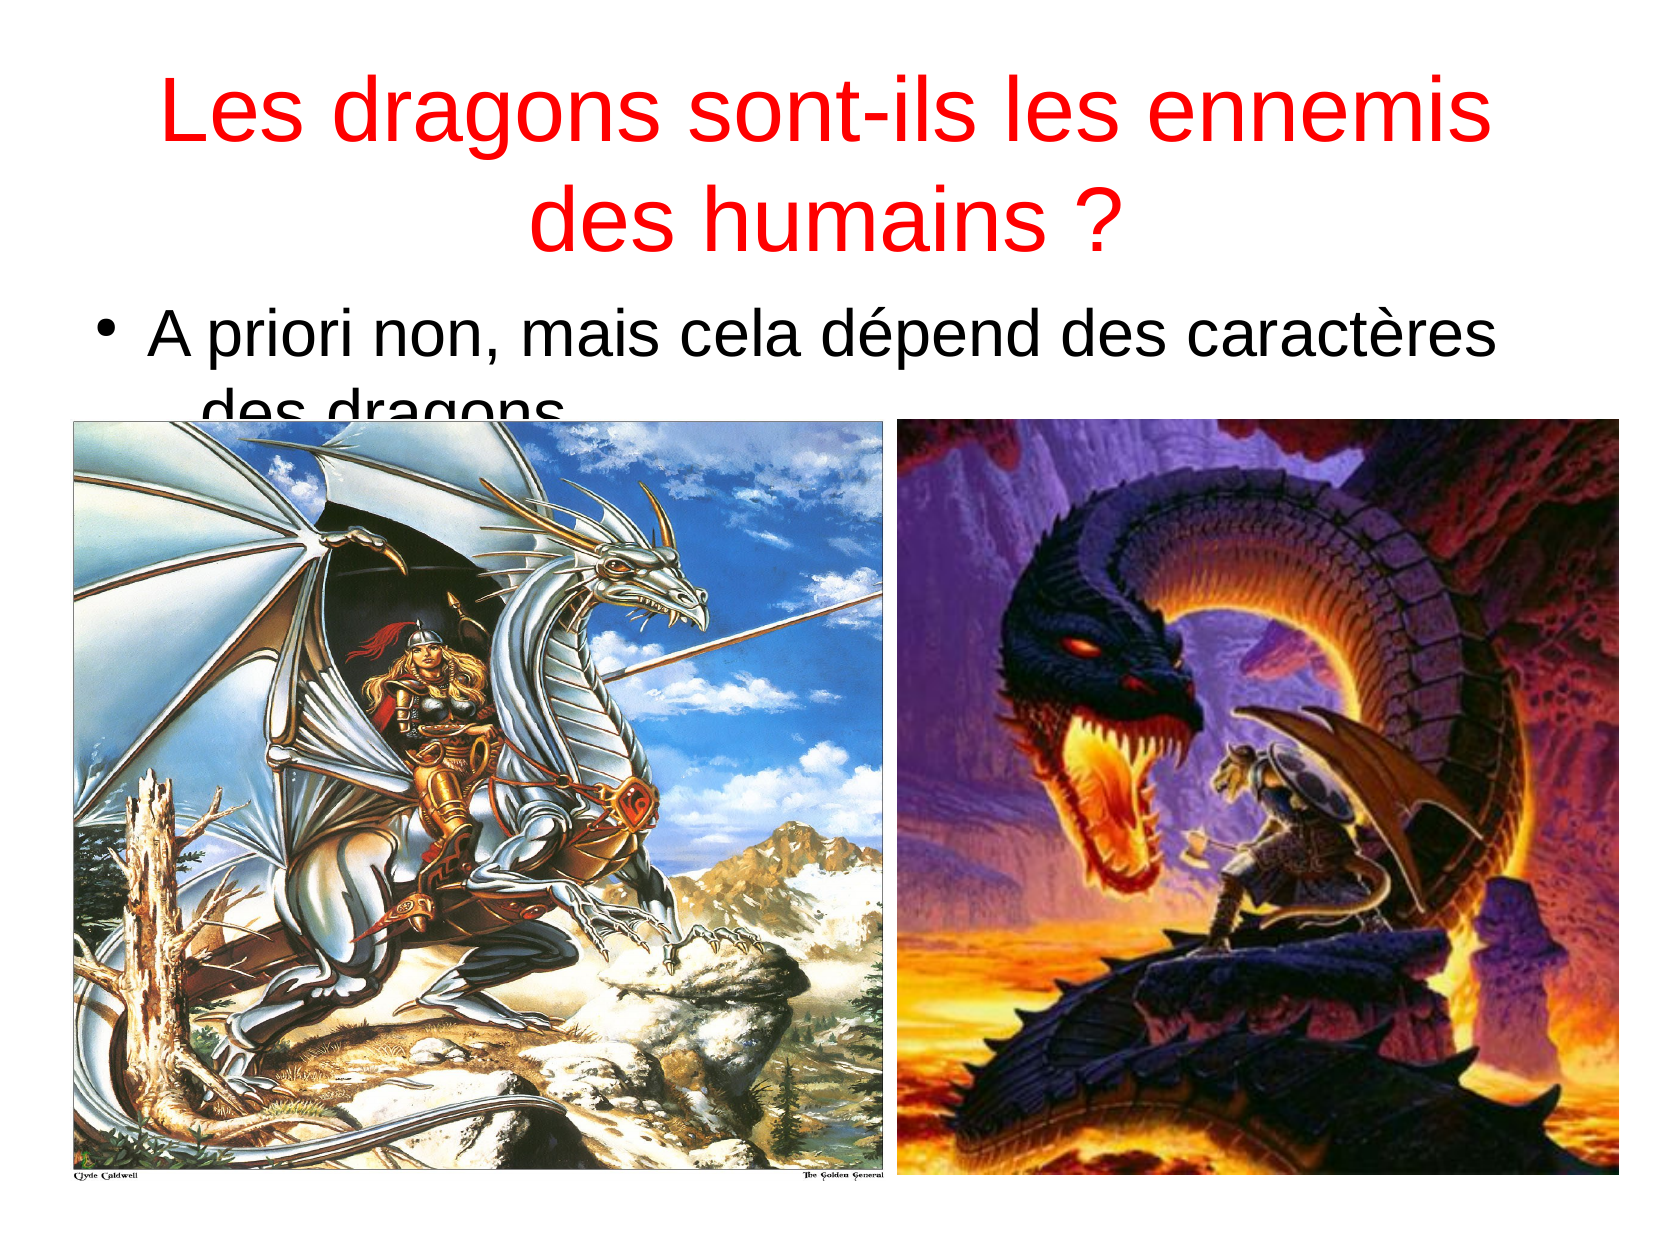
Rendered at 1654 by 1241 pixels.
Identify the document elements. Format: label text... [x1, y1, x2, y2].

title Les dragons sont-ils les ennemis des humains ? [82, 49, 1571, 257]
list A priori non, mais cela dépend des caractères des dragons. [58, 289, 1607, 1176]
picture [70, 419, 886, 1181]
picture [897, 419, 1619, 1175]
